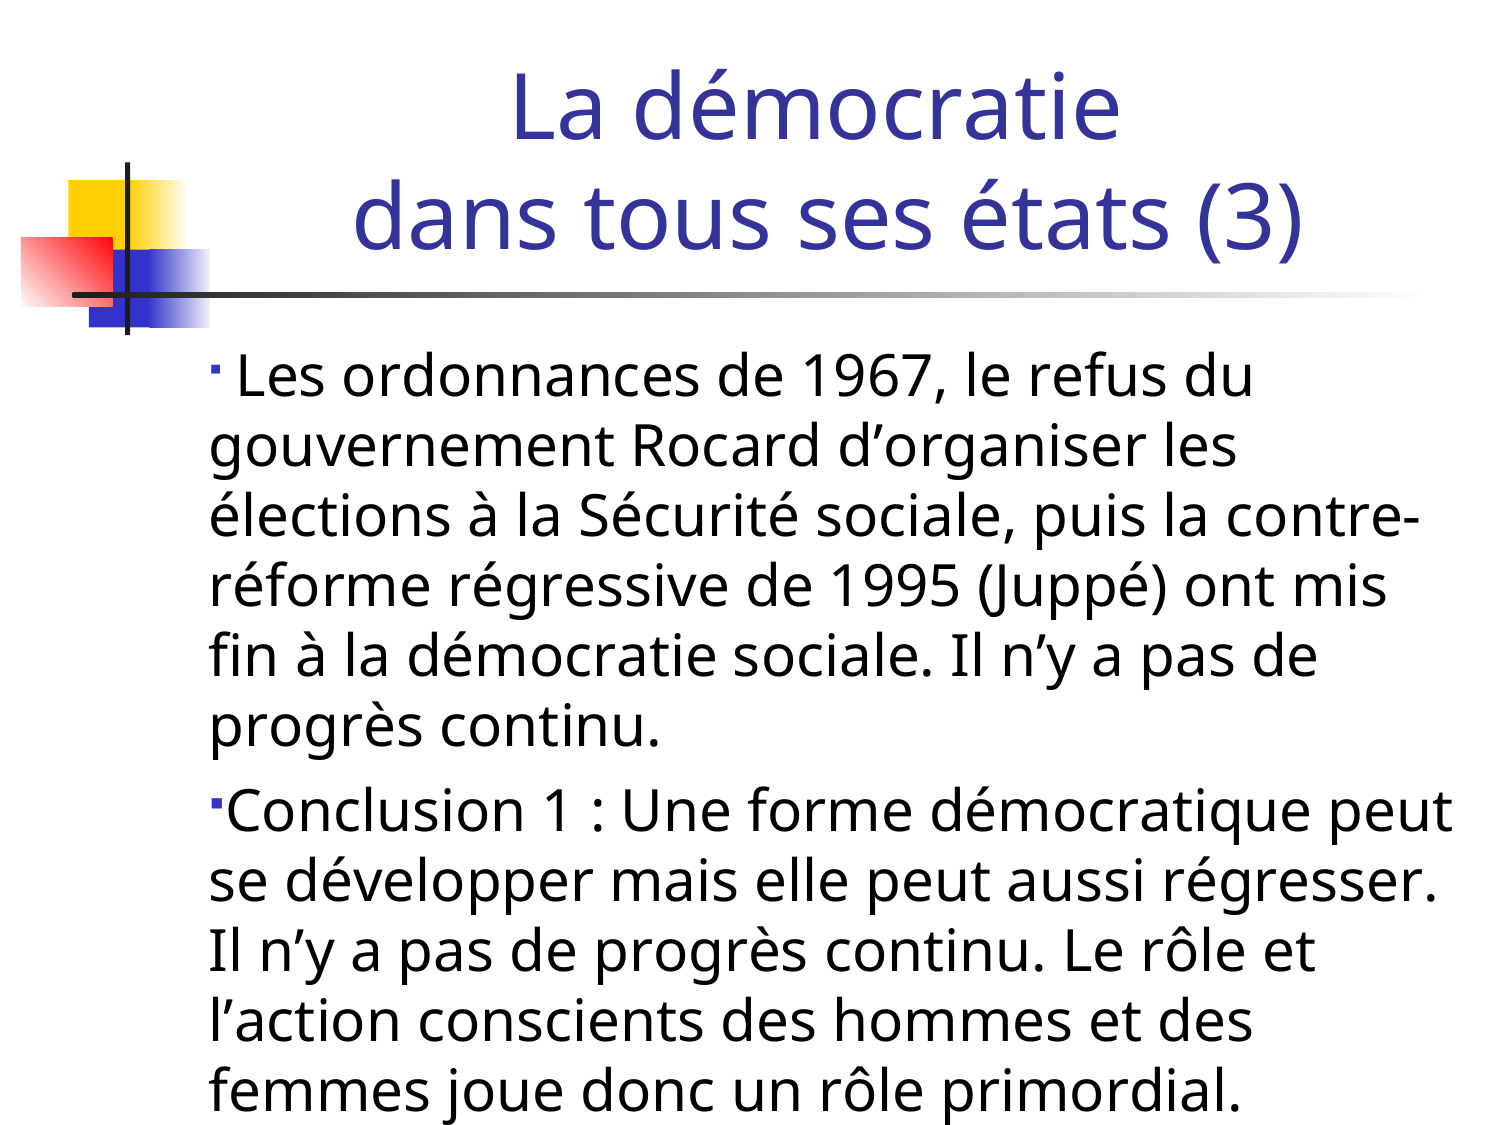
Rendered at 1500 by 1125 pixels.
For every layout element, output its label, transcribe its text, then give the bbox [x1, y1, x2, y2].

text_box Les ordonnances de 1967, le refus du gouvernement Rocard d’organiser les élections à la Sécurité sociale, puis la contre-réforme régressive de 1995 (Juppé) ont mis fin à la démocratie sociale. Il n’y a pas de progrès continu. Conclusion 1 : Une forme démocratique peut se développer mais elle peut aussi régresser. Il n’y a pas de progrès continu. Le rôle et l’action conscients des hommes et des femmes joue donc un rôle primordial. [193, 331, 1470, 1007]
text_box La démocratie dans tous ses états (3) [188, 35, 1468, 276]
